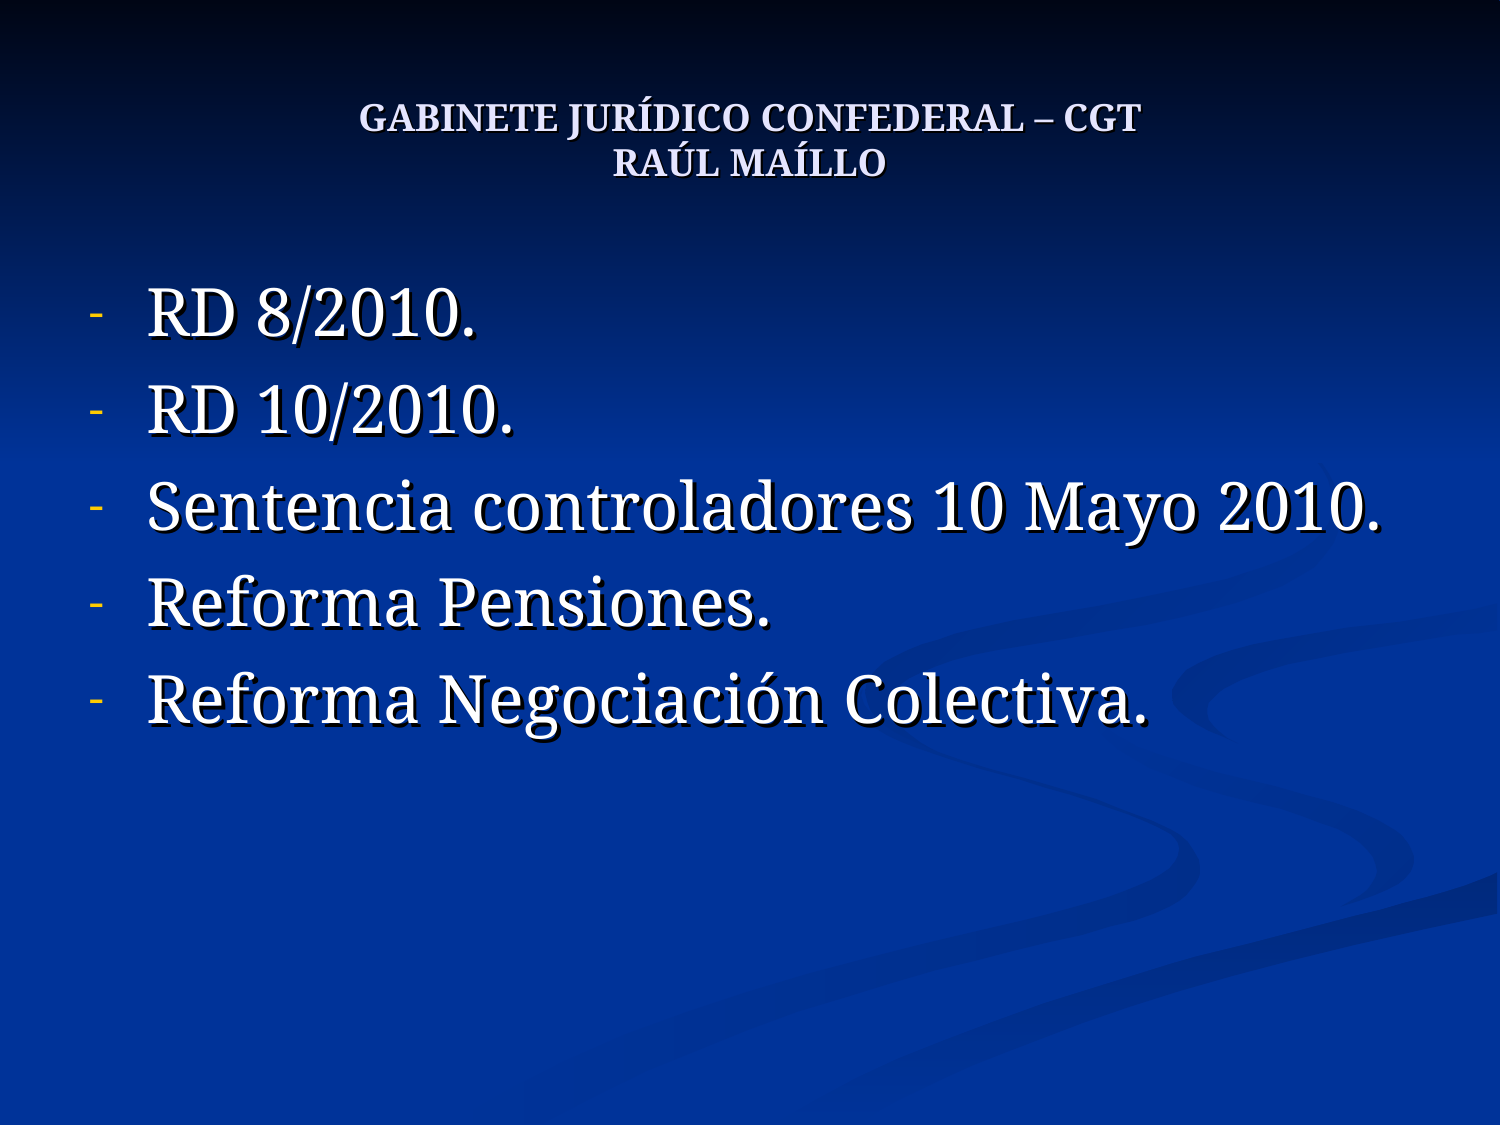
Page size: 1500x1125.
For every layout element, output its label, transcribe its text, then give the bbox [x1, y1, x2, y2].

title GABINETE JURÍDICO CONFEDERAL – CGT RAÚL MAÍLLO [75, 45, 1426, 233]
list RD 8/2010. RD 10/2010. Sentencia controladores 10 Mayo 2010. Reforma Pensiones. Reforma Negociación Colectiva. [75, 262, 1426, 1006]
